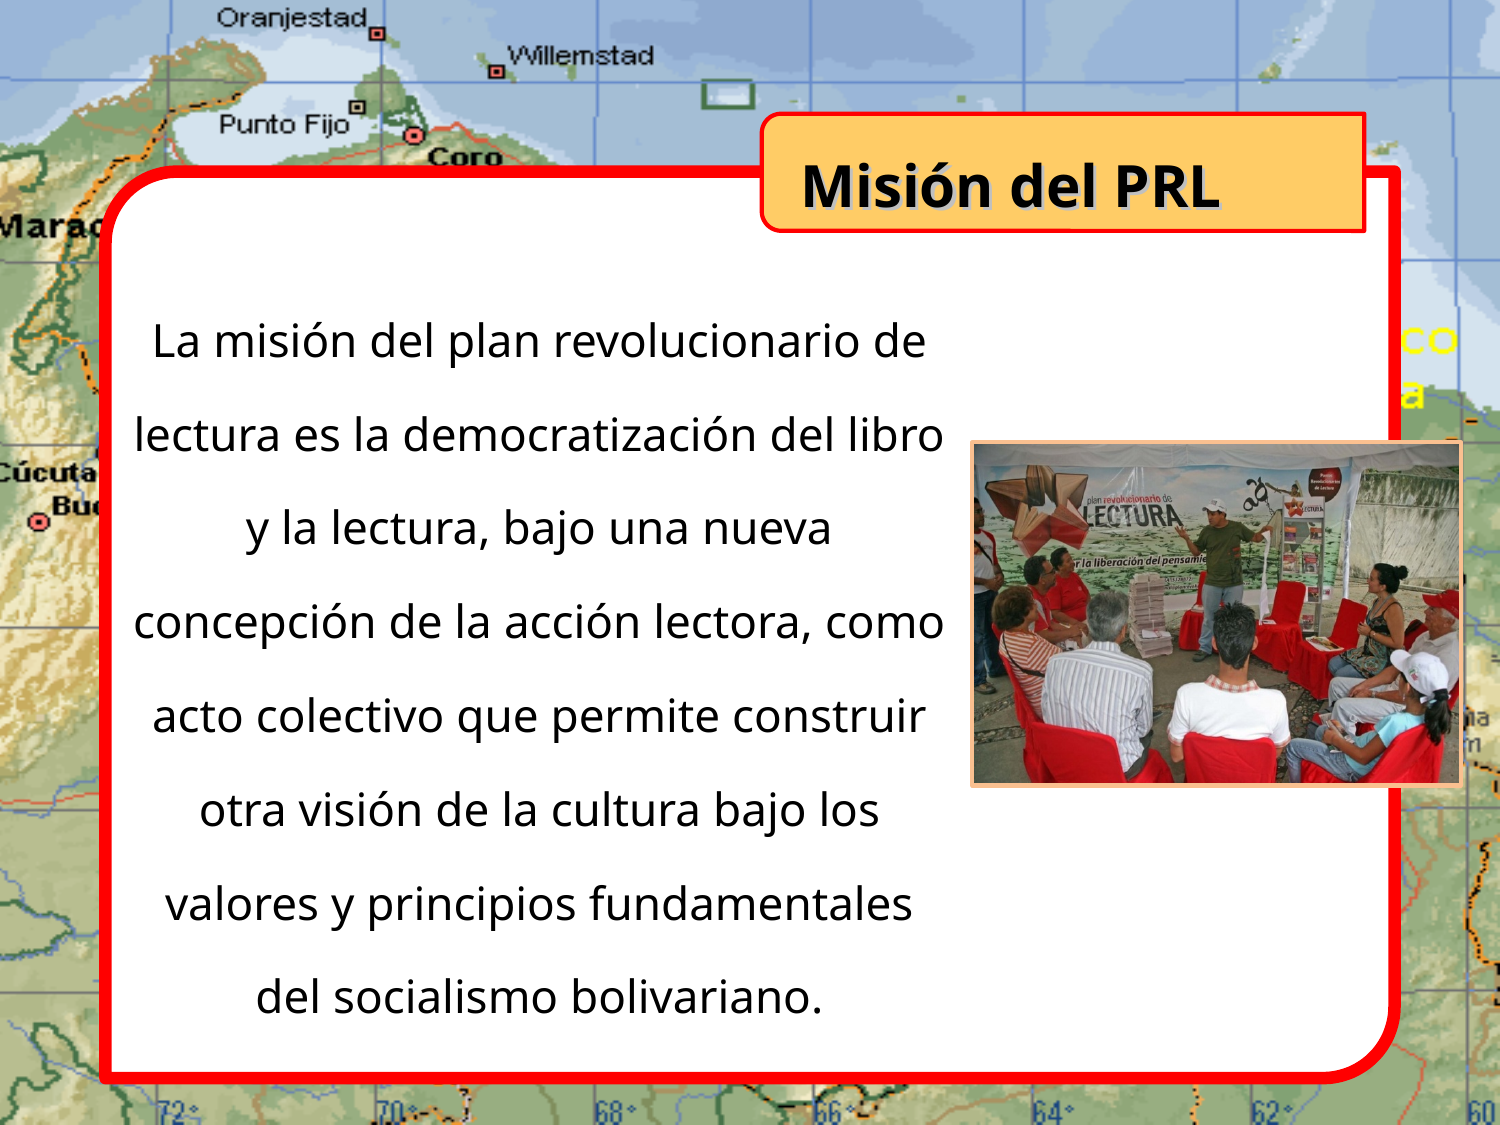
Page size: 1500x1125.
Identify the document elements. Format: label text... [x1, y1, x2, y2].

text_box Misión del PRL [785, 137, 1377, 221]
text_box [105, 113, 1395, 1079]
picture [0, 0, 1500, 1125]
text_box La misión del plan revolucionario de lectura es la democratización del libro y la lectura, bajo una nueva concepción de la acción lectora, como acto colectivo que permite construir otra visión de la cultura bajo los valores y principios fundamentales del socialismo bolivariano. [118, 269, 973, 1054]
